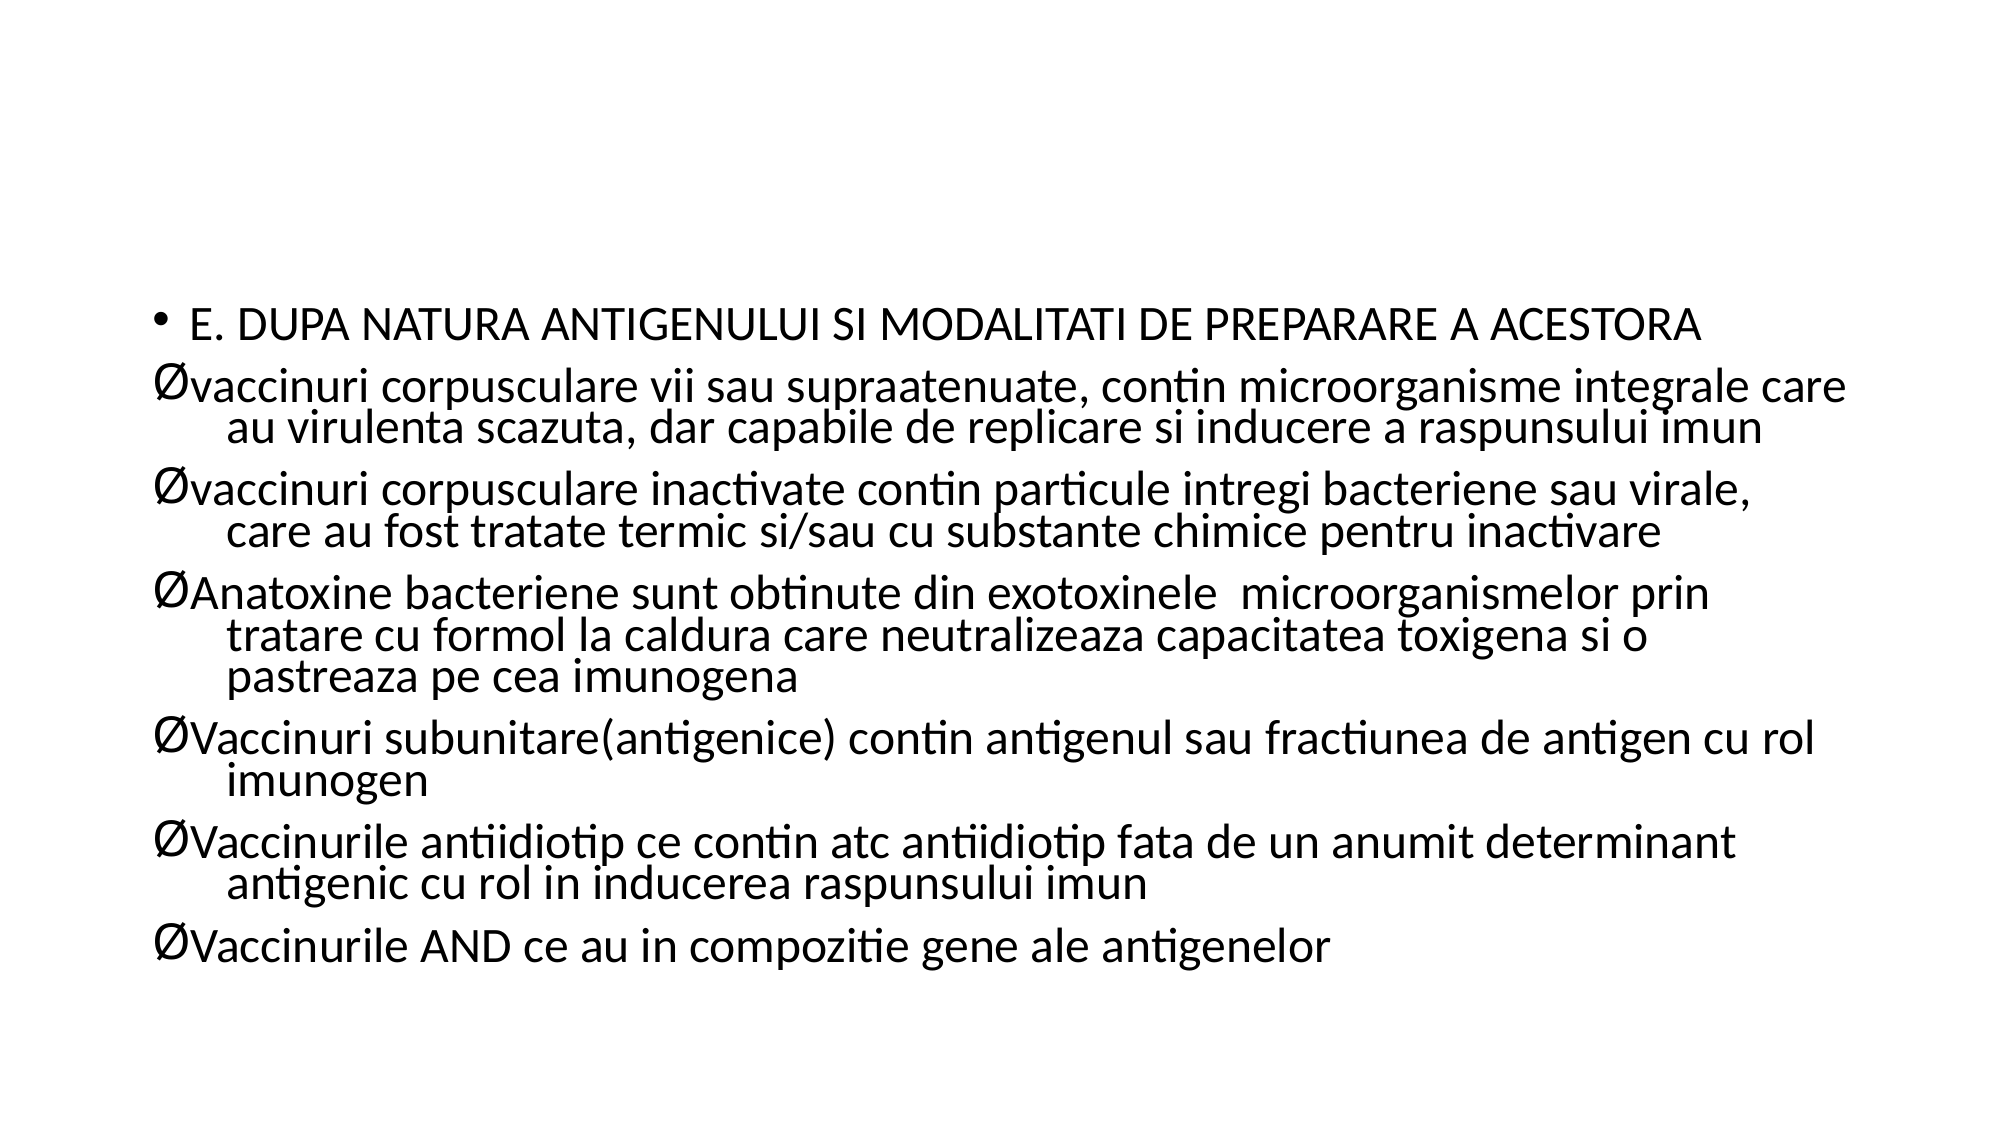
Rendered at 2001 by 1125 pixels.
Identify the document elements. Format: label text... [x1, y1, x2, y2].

list E. DUPA NATURA ANTIGENULUI SI MODALITATI DE PREPARARE A ACESTORA vaccinuri corpusculare vii sau supraatenuate, contin microorganisme integrale care au virulenta scazuta, dar capabile de replicare si inducere a raspunsului imun vaccinuri corpusculare inactivate contin particule intregi bacteriene sau virale, care au fost tratate termic si/sau cu substante chimice pentru inactivare Anatoxine bacteriene sunt obtinute din exotoxinele microorganismelor prin tratare cu formol la caldura care neutralizeaza capacitatea toxigena si o pastreaza pe cea imunogena Vaccinuri subunitare(antigenice) contin antigenul sau fractiunea de antigen cu rol imunogen Vaccinurile antiidiotip ce contin atc antiidiotip fata de un anumit determinant antigenic cu rol in inducerea raspunsului imun Vaccinurile AND ce au in compozitie gene ale antigenelor [137, 299, 1863, 1014]
